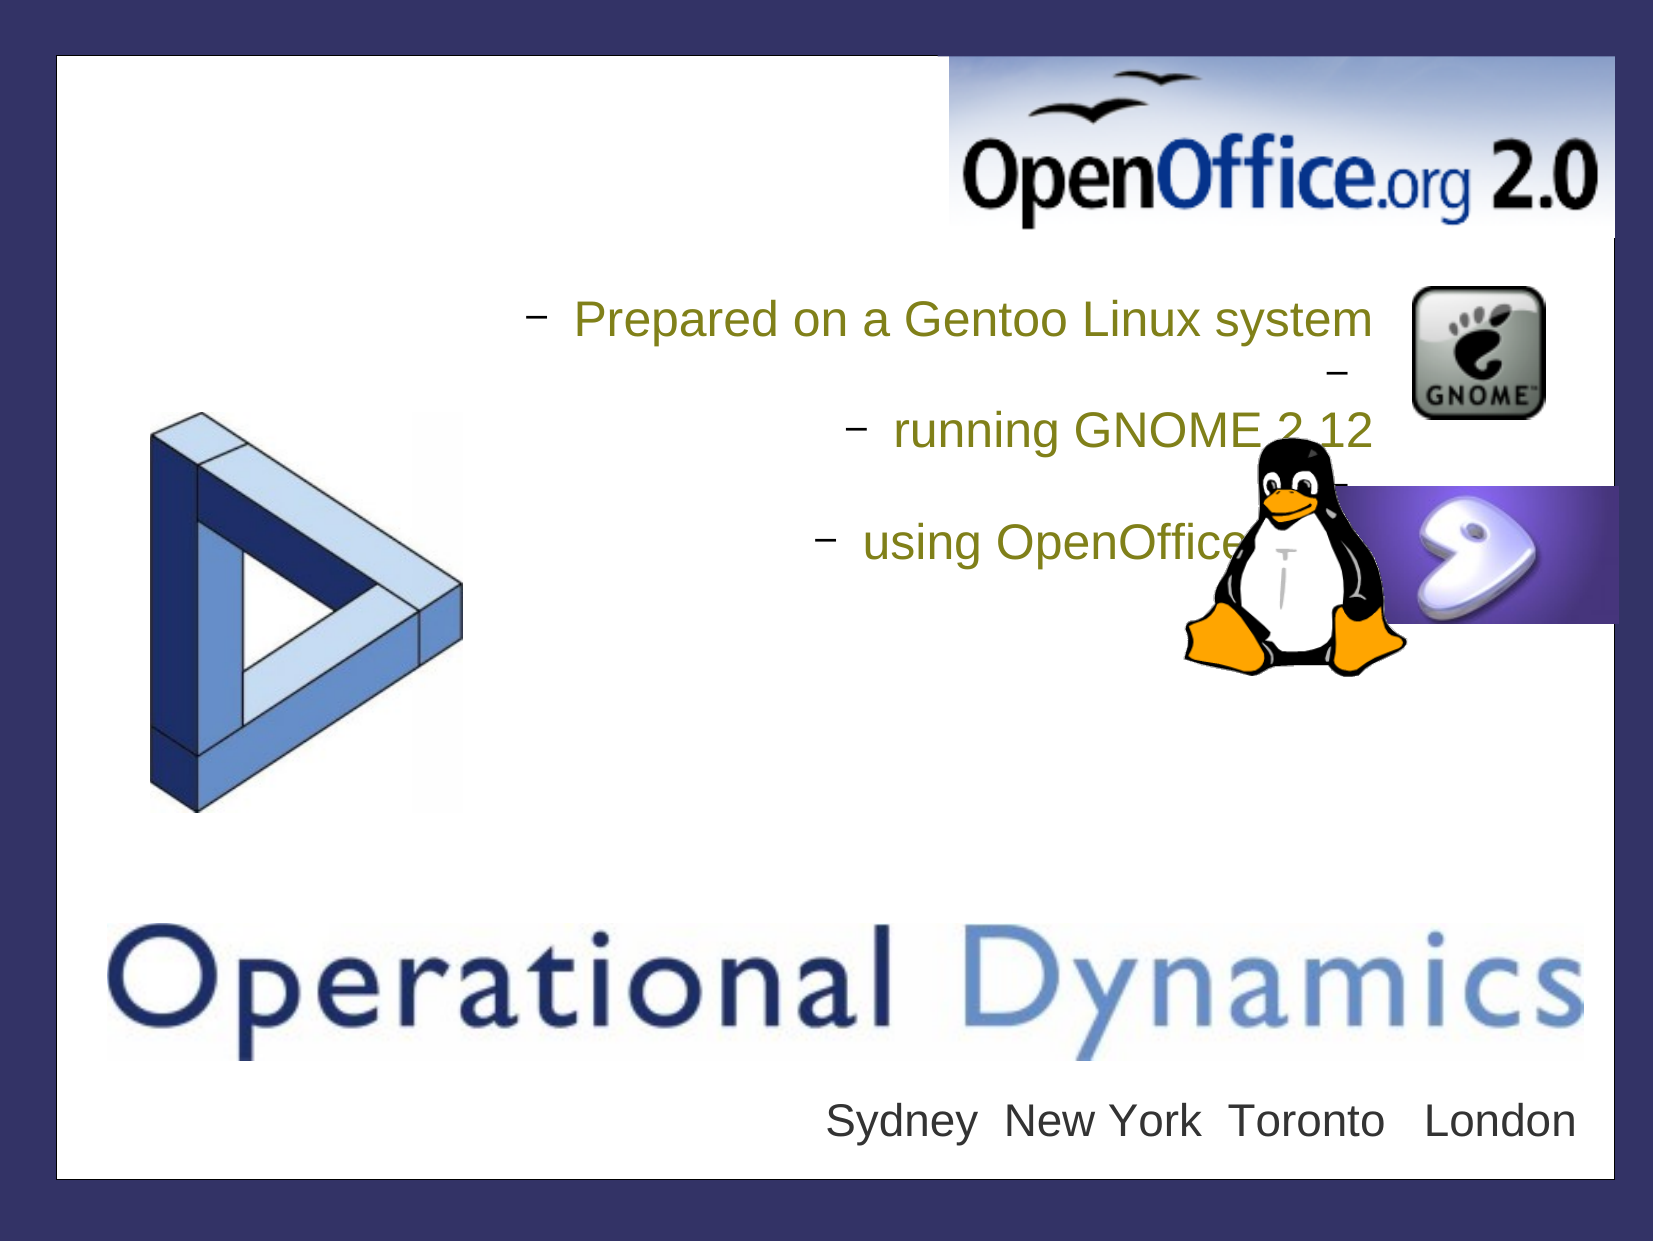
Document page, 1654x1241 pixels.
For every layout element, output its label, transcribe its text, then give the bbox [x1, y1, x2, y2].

picture [107, 923, 1584, 1061]
text_box [1317, 312, 1324, 320]
text_box Prepared on a Gentoo Linux system running GNOME 2.12 using OpenOffice 2.0.0 [228, 283, 1317, 689]
text_box [6, 6, 1648, 1237]
picture [949, 57, 1615, 238]
picture [1170, 426, 1619, 693]
picture [1412, 286, 1546, 420]
picture [150, 412, 463, 813]
text_box Sydney New York Toronto London [766, 1087, 1592, 1154]
